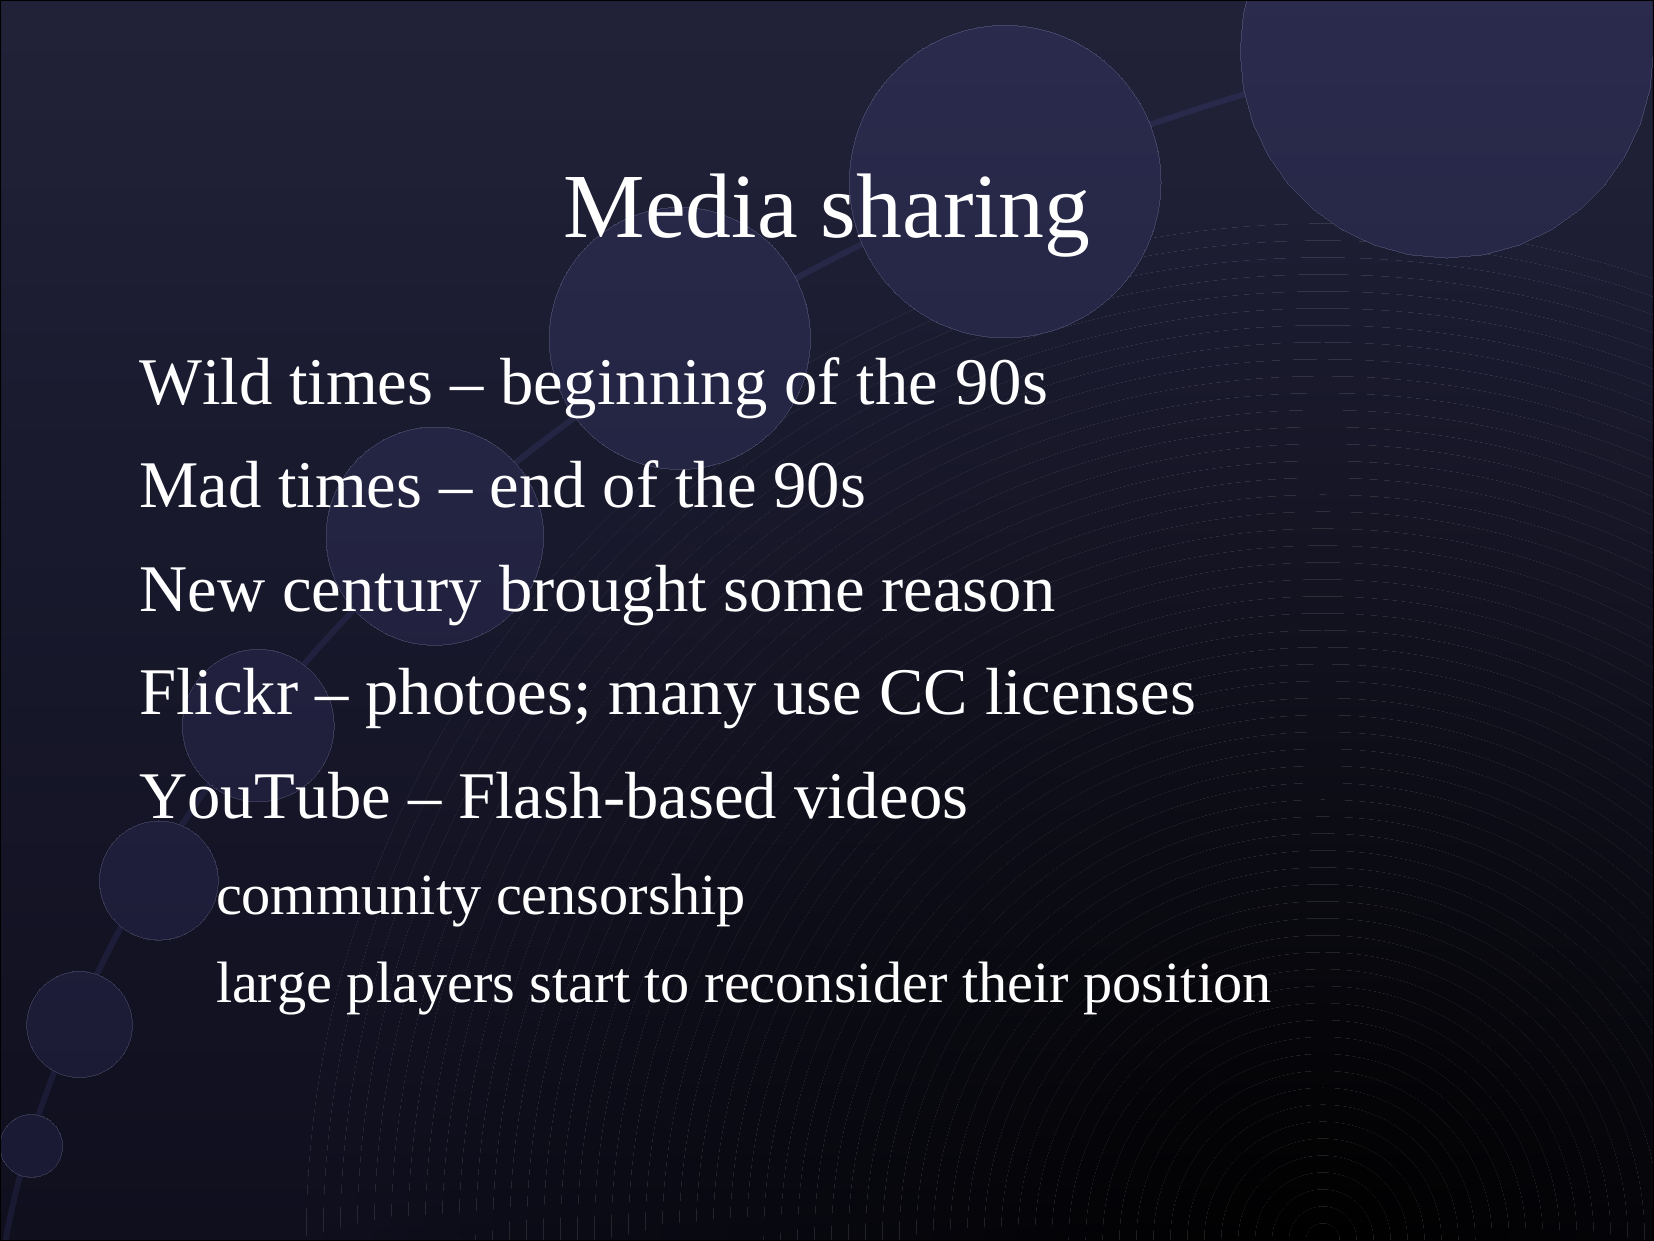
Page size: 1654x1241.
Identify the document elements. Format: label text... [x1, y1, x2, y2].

list Wild times – beginning of the 90s Mad times – end of the 90s New century brought some reason Flickr – photoes; many use CC licenses YouTube – Flash-based videos community censorship large players start to reconsider their position [121, 344, 1534, 1127]
title Media sharing [121, 102, 1534, 311]
